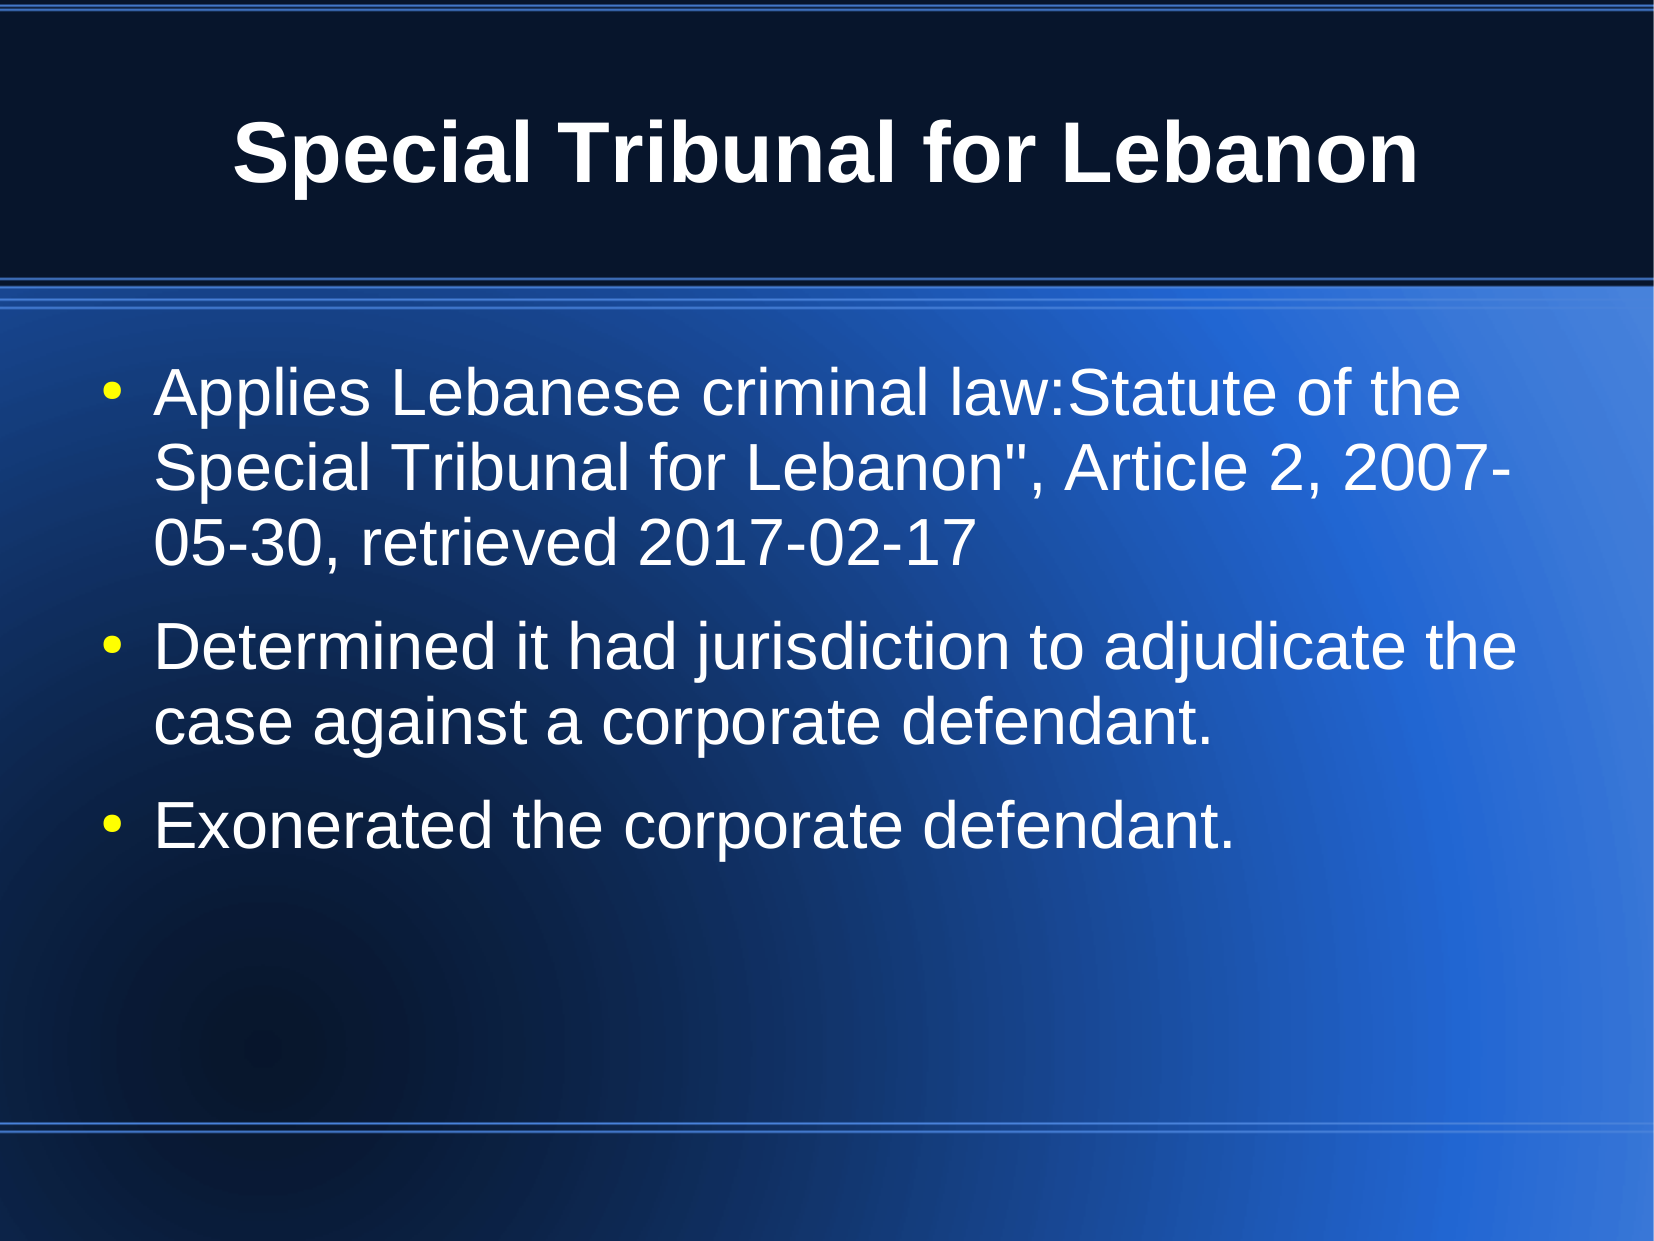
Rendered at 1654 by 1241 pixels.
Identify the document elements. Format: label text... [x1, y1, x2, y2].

list Applies Lebanese criminal law:Statute of the Special Tribunal for Lebanon", Article 2, 2007-05-30, retrieved 2017-02-17 Determined it had jurisdiction to adjudicate the case against a corporate defendant. Exonerated the corporate defendant. [82, 355, 1571, 1058]
title Special Tribunal for Lebanon [82, 49, 1571, 257]
picture [0, 0, 1654, 1241]
